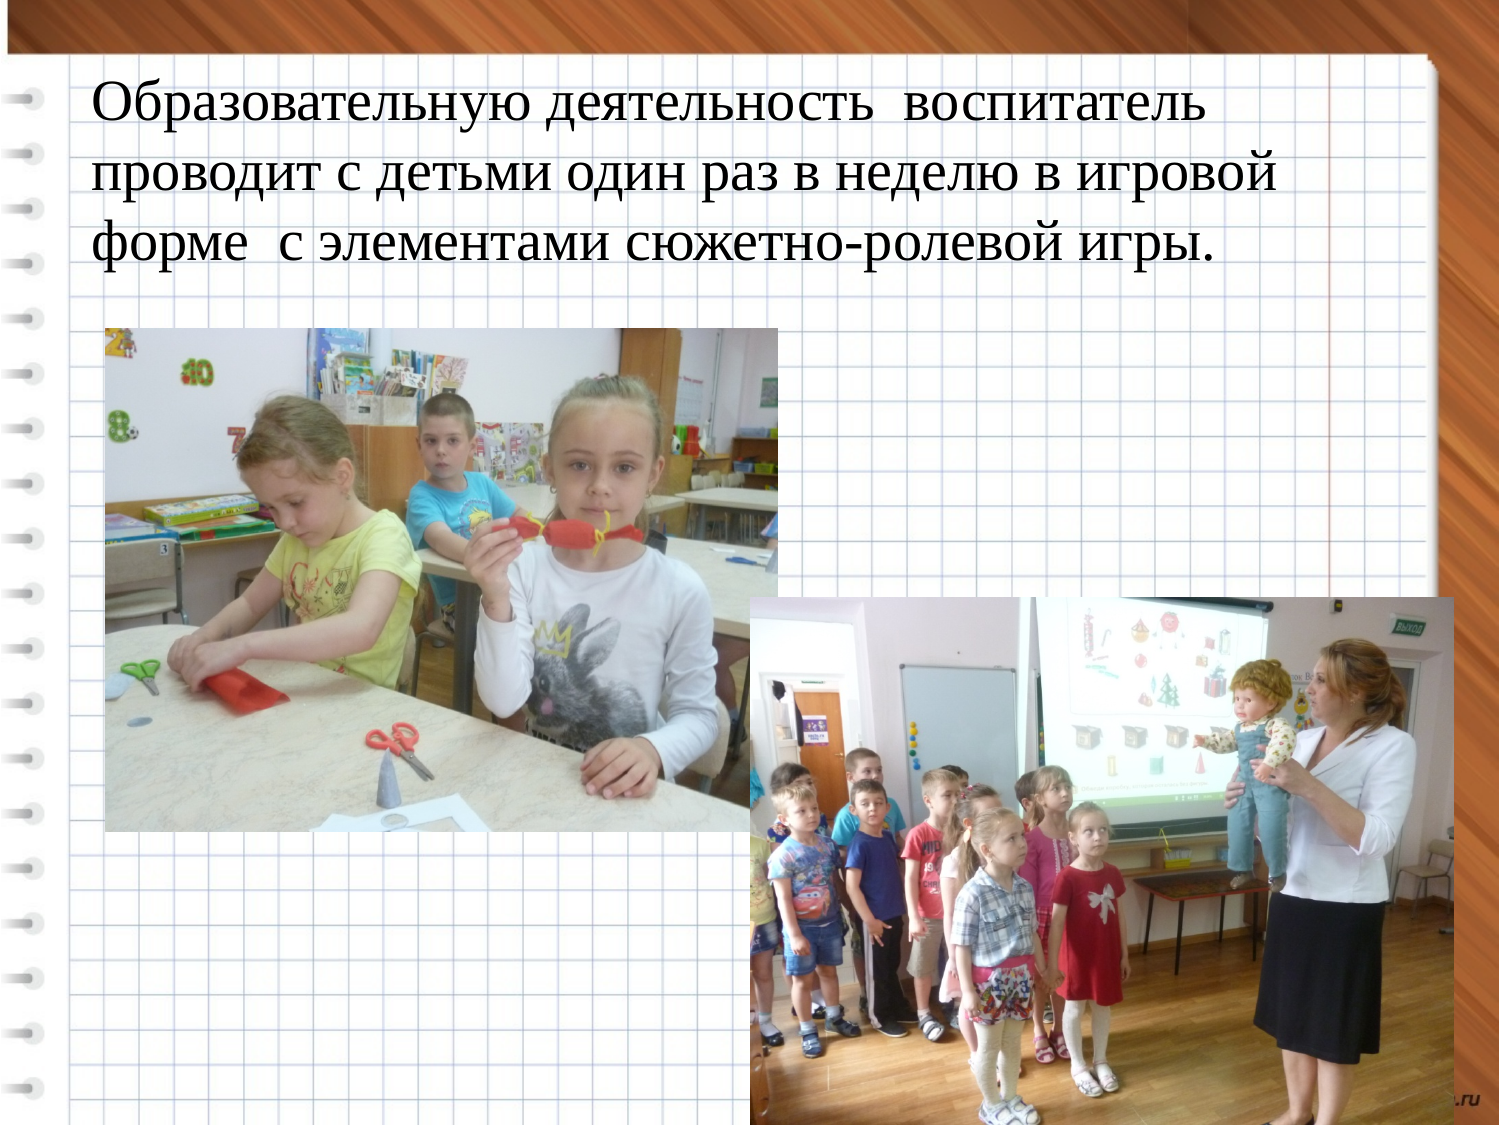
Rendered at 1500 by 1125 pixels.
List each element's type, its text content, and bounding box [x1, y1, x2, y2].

title Образовательную деятельность воспитатель проводит с детьми один раз в неделю в игровой форме с элементами сюжетно-ролевой игры. [76, 54, 1329, 327]
picture [1, 0, 1499, 1125]
